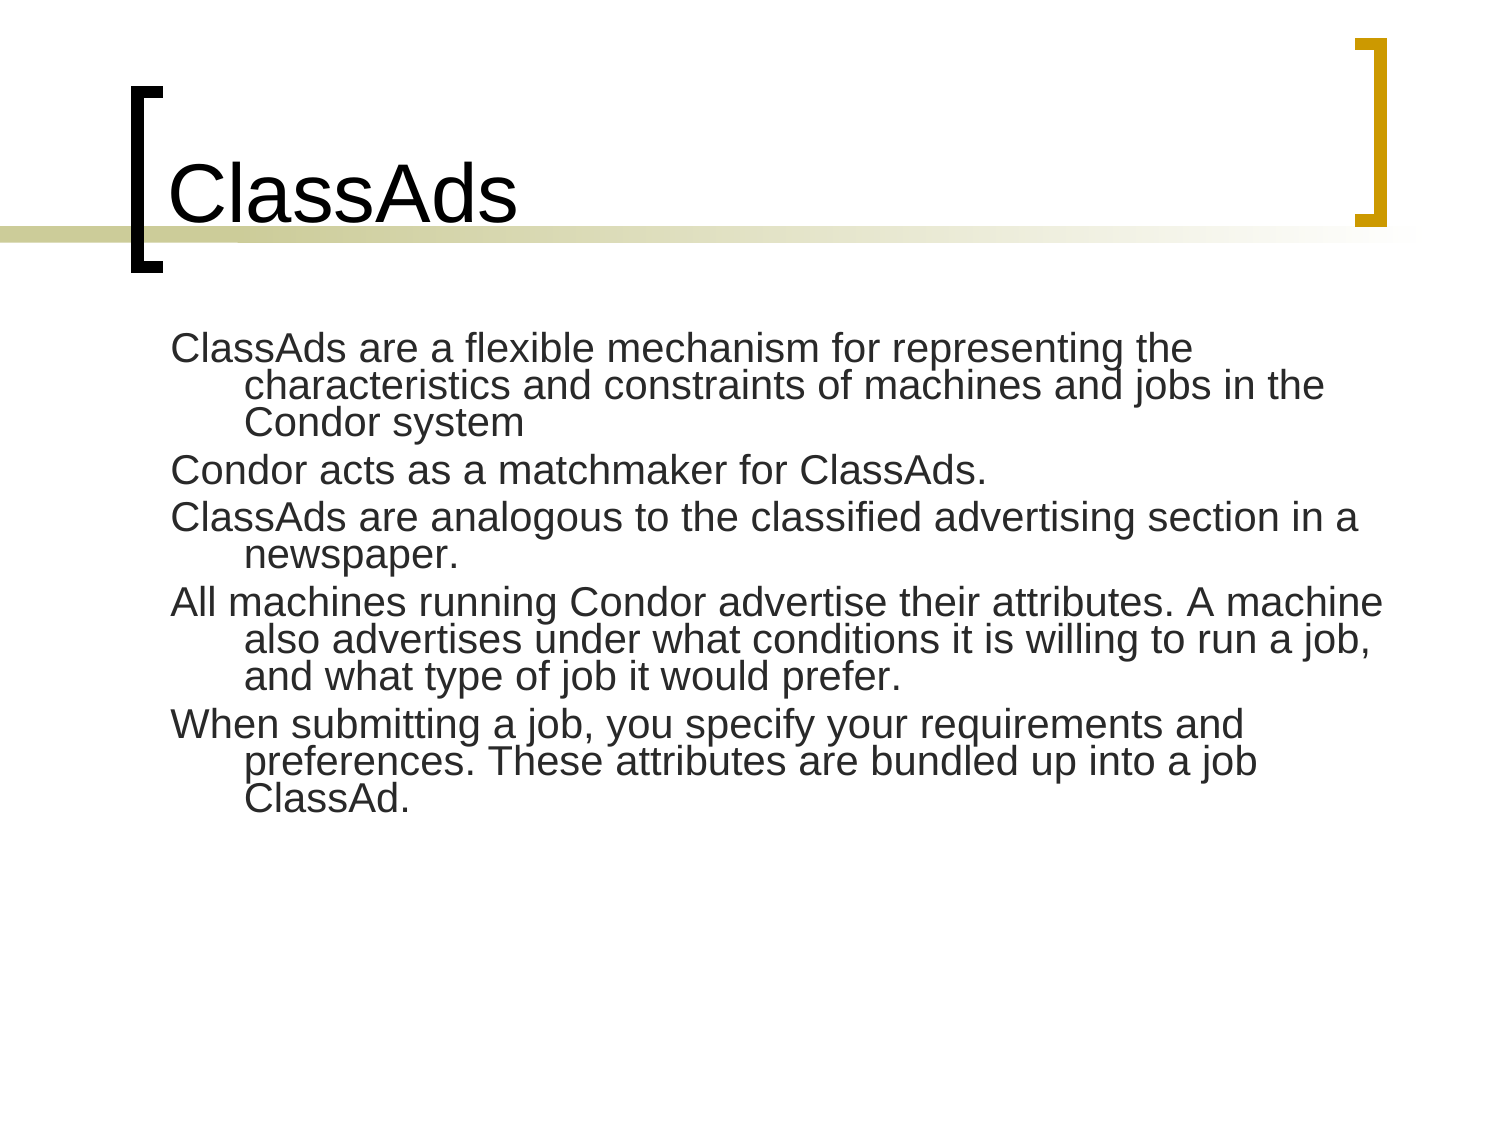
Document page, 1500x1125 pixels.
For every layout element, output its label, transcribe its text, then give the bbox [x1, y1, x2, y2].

title ClassAds [152, 15, 1328, 248]
list ClassAds are a flexible mechanism for representing the characteristics and constraints of machines and jobs in the Condor system Condor acts as a matchmaker for ClassAds. ClassAds are analogous to the classified advertising section in a newspaper. All machines running Condor advertise their attributes. A machine also advertises under what conditions it is willing to run a job, and what type of job it would prefer. When submitting a job, you specify your requirements and preferences. These attributes are bundled up into a job ClassAd. [155, 324, 1413, 1001]
